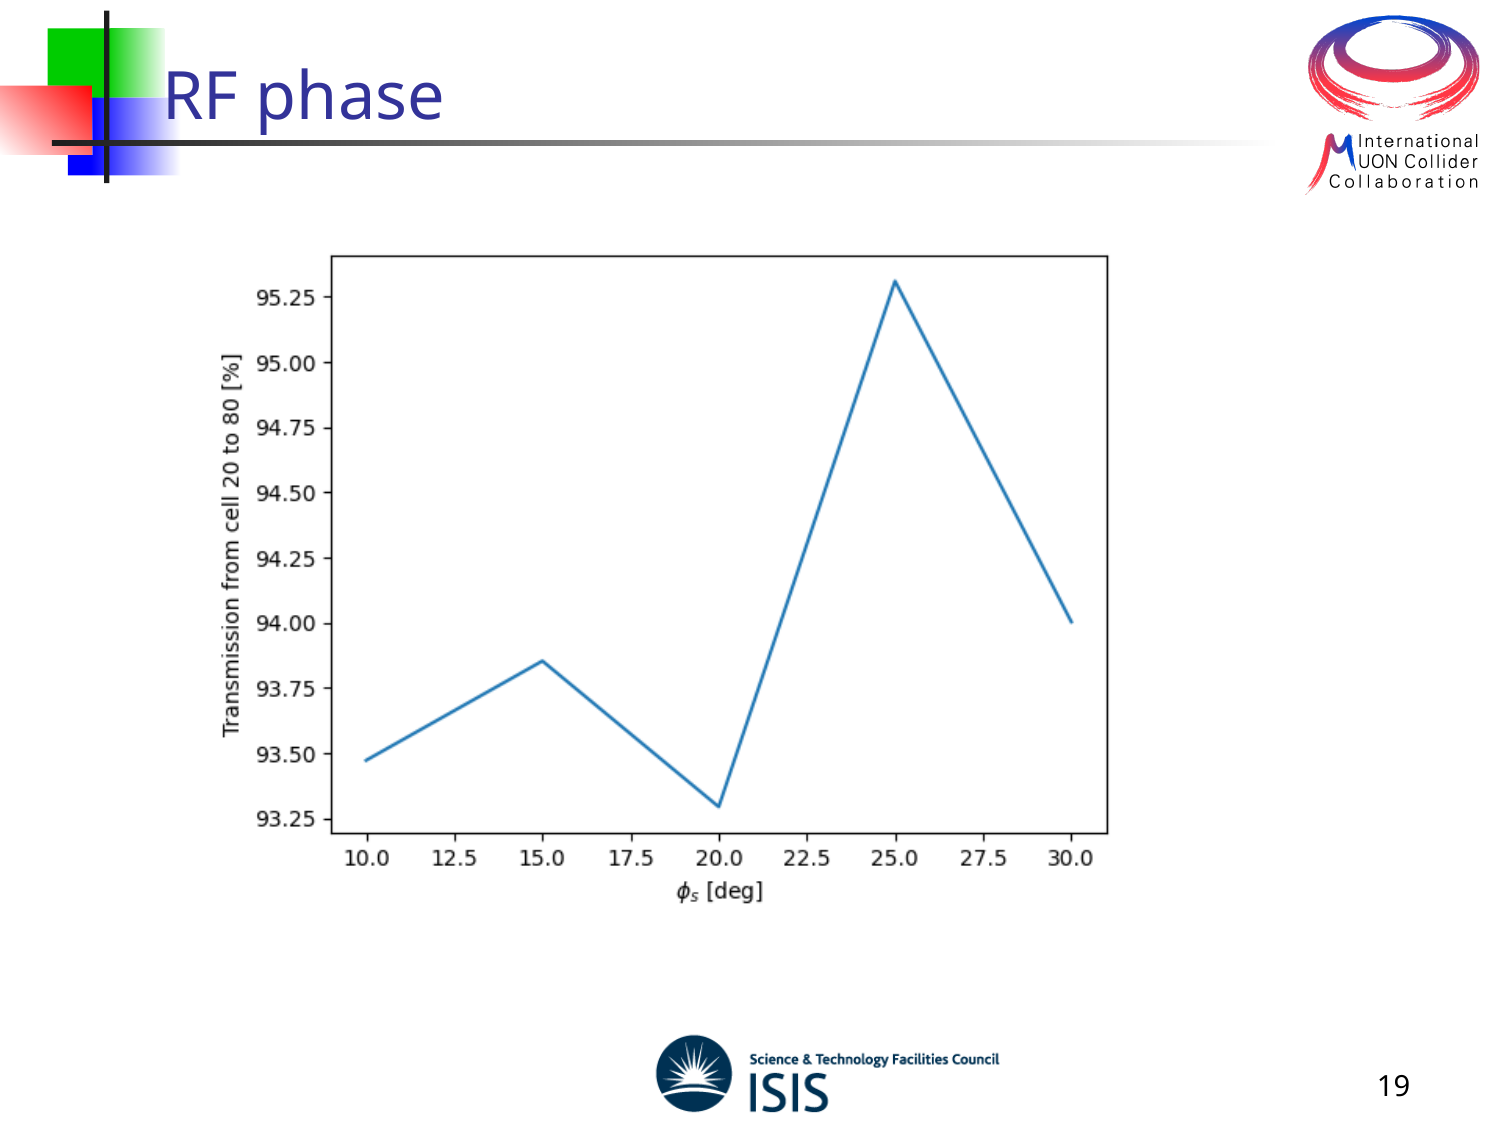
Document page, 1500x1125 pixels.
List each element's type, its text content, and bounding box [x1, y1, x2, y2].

title RF phase [162, 0, 1441, 188]
picture [1305, 15, 1480, 195]
picture [640, 1021, 1167, 1125]
picture [206, 165, 1207, 916]
